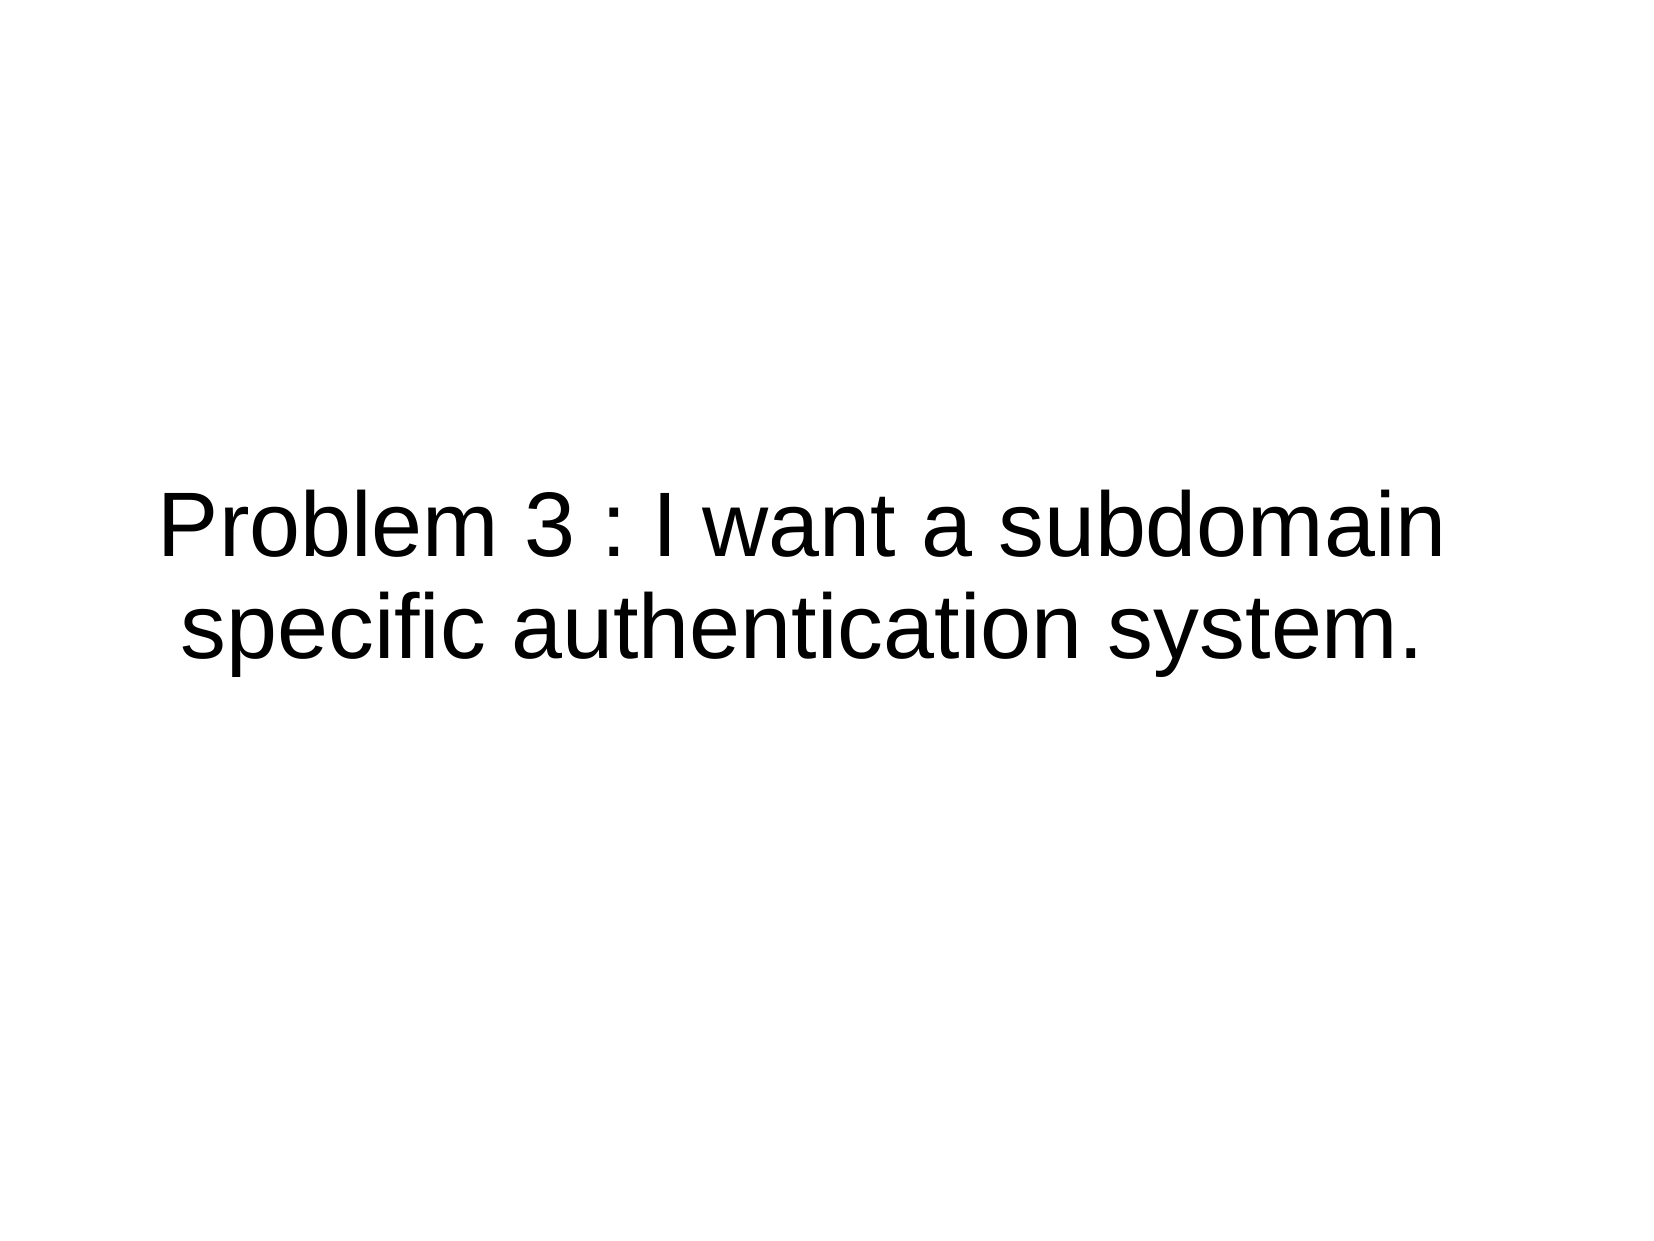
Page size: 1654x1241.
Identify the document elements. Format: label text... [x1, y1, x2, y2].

title Problem 3 : I want a subdomain specific authentication system. [59, 472, 1548, 680]
